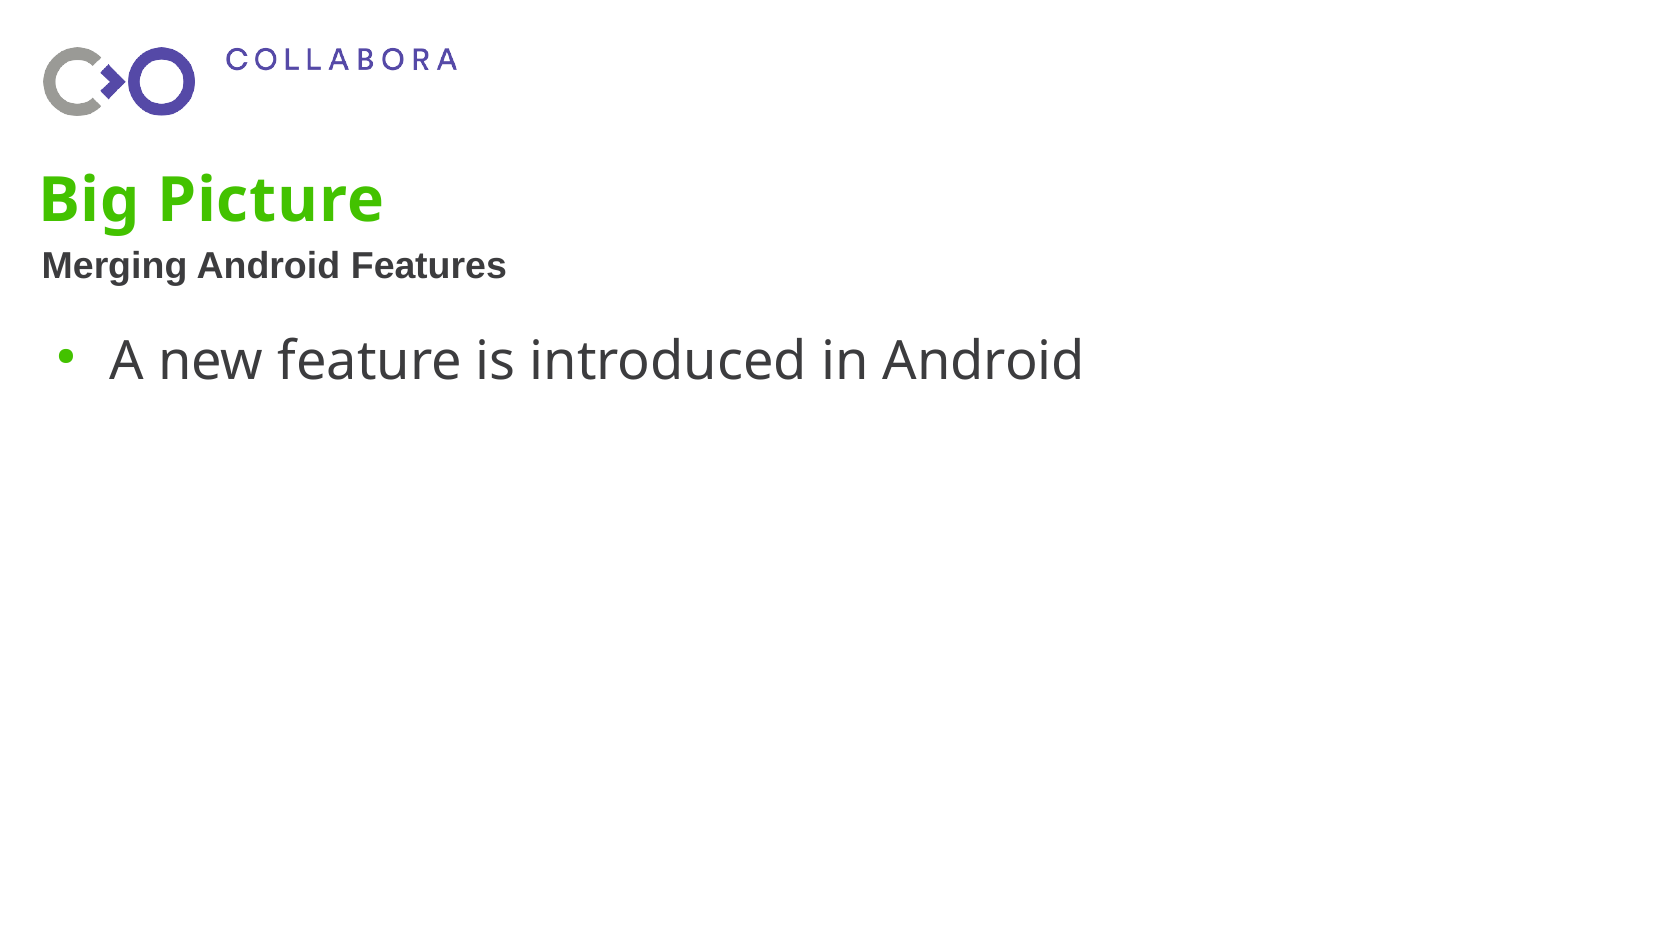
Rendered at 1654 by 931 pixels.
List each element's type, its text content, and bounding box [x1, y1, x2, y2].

list A new feature is introduced in Android [38, 325, 1614, 581]
text_box Merging Android Features [41, 240, 1614, 290]
picture [43, 47, 457, 116]
title Big Picture [38, 159, 1614, 216]
